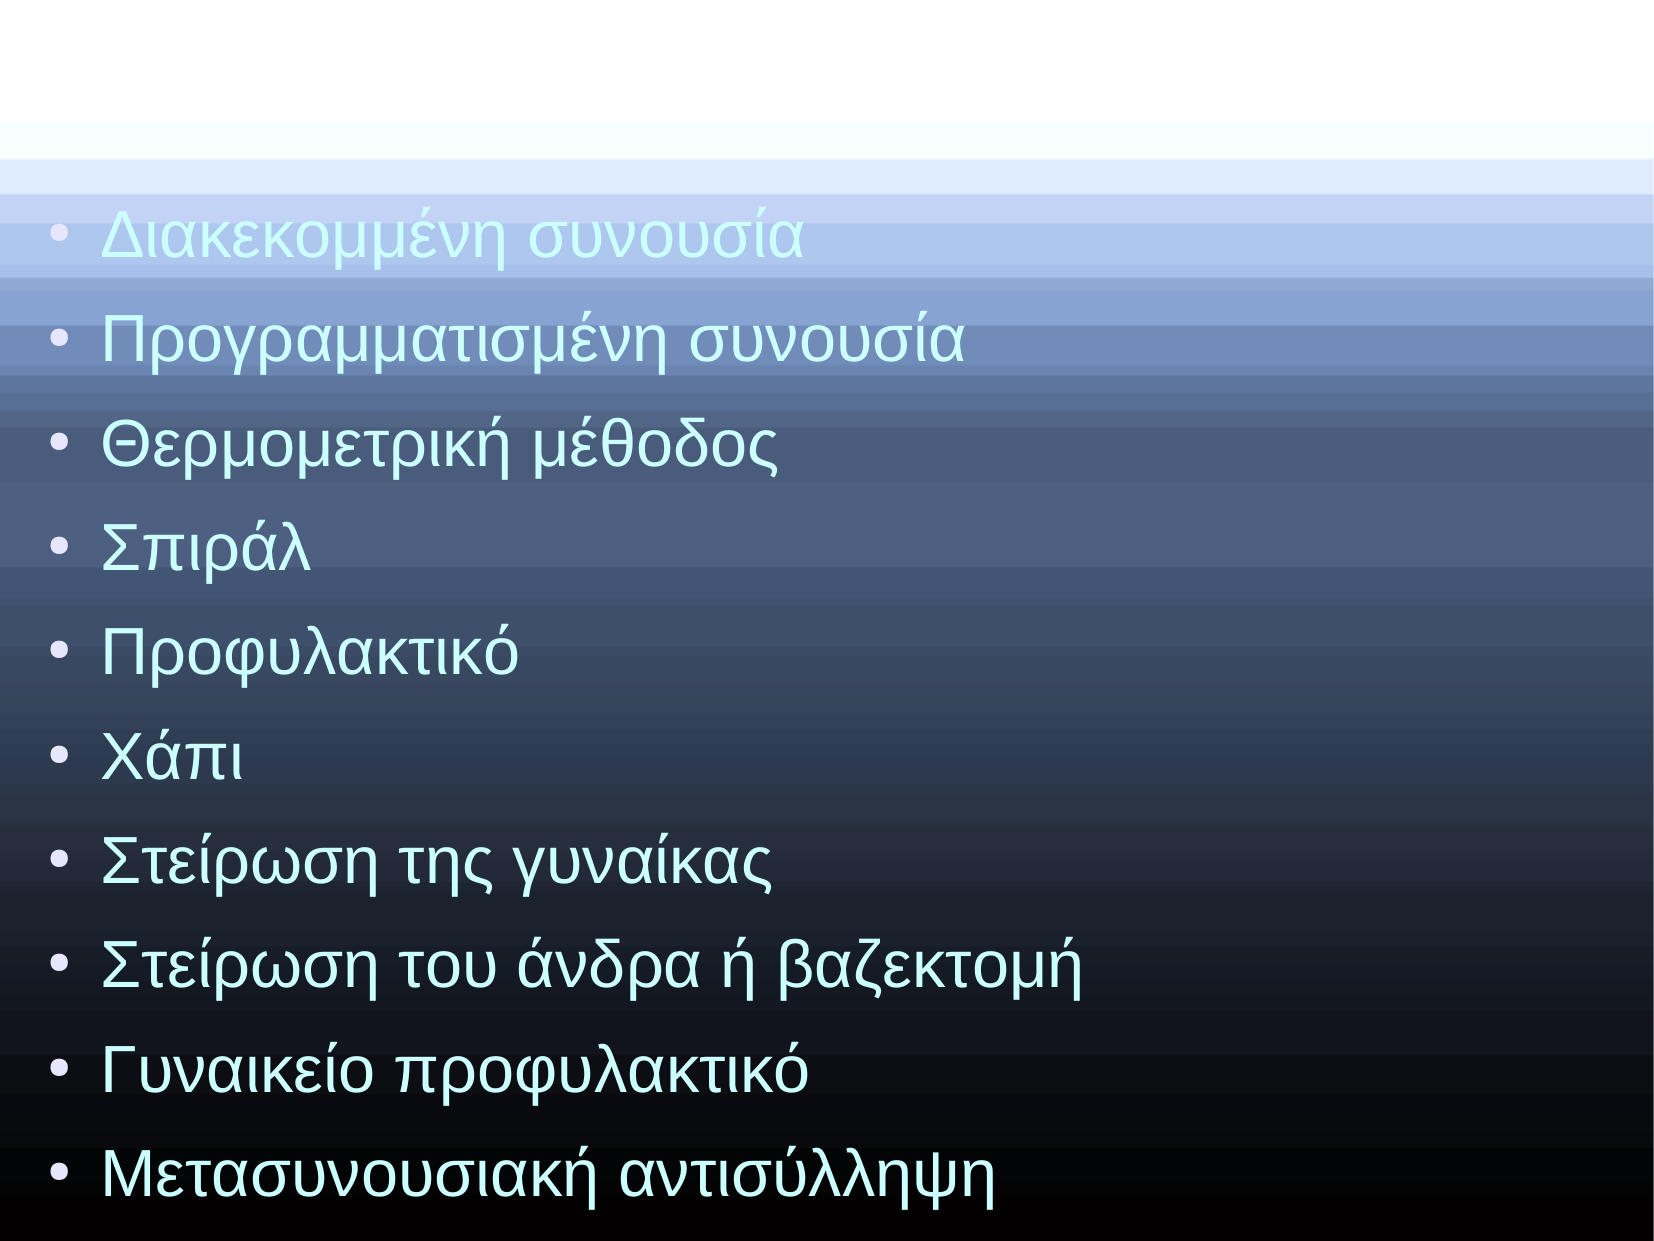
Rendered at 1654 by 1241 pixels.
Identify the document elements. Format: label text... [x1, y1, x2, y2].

picture [0, 0, 1654, 1241]
list Διακεκομμένη συνουσία Προγραμματισμένη συνουσία Θερμομετρική μέθοδος Σπιράλ Προφυλακτικό Χάπι Στείρωση της γυναίκας Στείρωση του άνδρα ή βαζεκτομή Γυναικείο προφυλακτικό Μετασυνουσιακή αντισύλληψη [29, 197, 1518, 1211]
